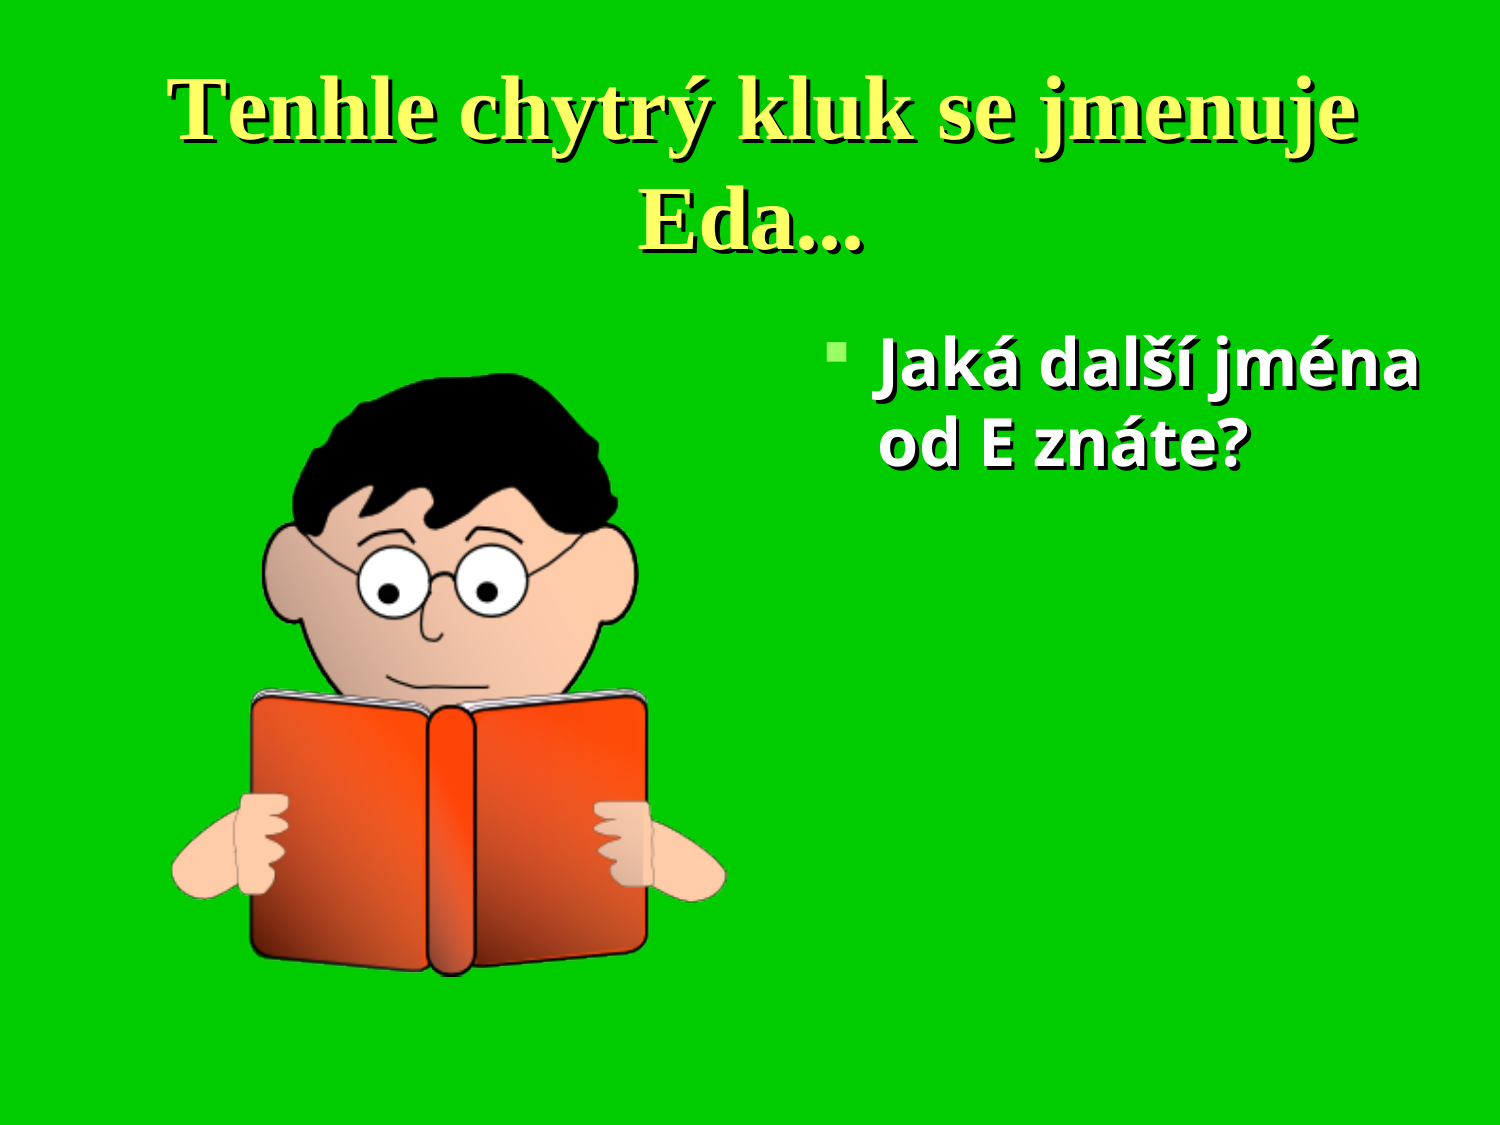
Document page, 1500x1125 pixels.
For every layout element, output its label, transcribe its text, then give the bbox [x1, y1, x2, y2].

title Tenhle chytrý kluk se jmenuje Eda... [75, 39, 1451, 276]
picture [171, 373, 727, 977]
list Jaká další jména od E znáte? [806, 312, 1452, 1000]
